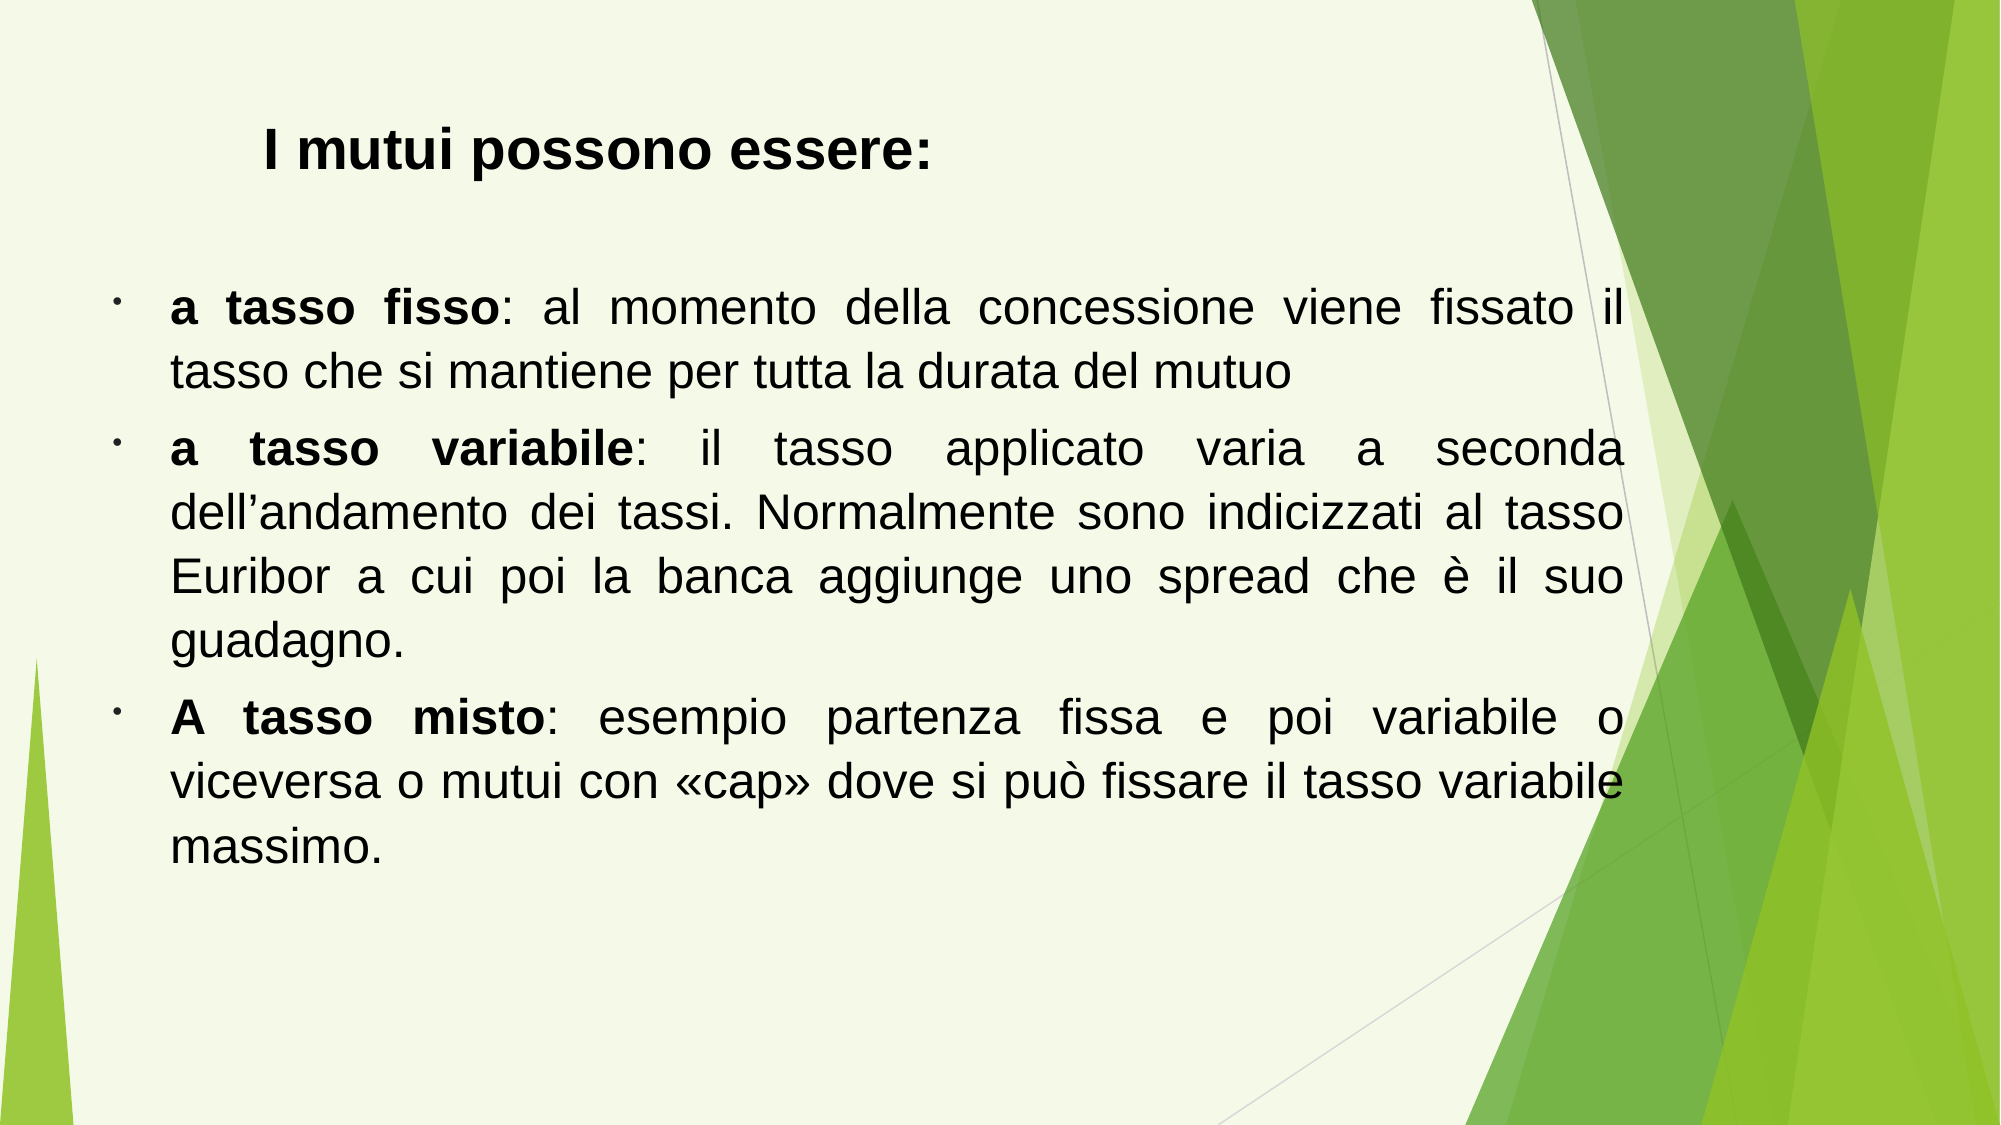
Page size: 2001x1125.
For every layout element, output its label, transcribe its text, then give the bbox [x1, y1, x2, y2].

text_box I mutui possono essere: a tasso fisso: al momento della concessione viene fissato il tasso che si mantiene per tutta la durata del mutuo a tasso variabile: il tasso applicato varia a seconda dell’andamento dei tassi. Normalmente sono indicizzati al tasso Euribor a cui poi la banca aggiunge uno spread che è il suo guadagno. A tasso misto: esempio partenza fissa e poi variabile o viceversa o mutui con «cap» dove si può fissare il tasso variabile massimo. [98, 98, 1640, 958]
